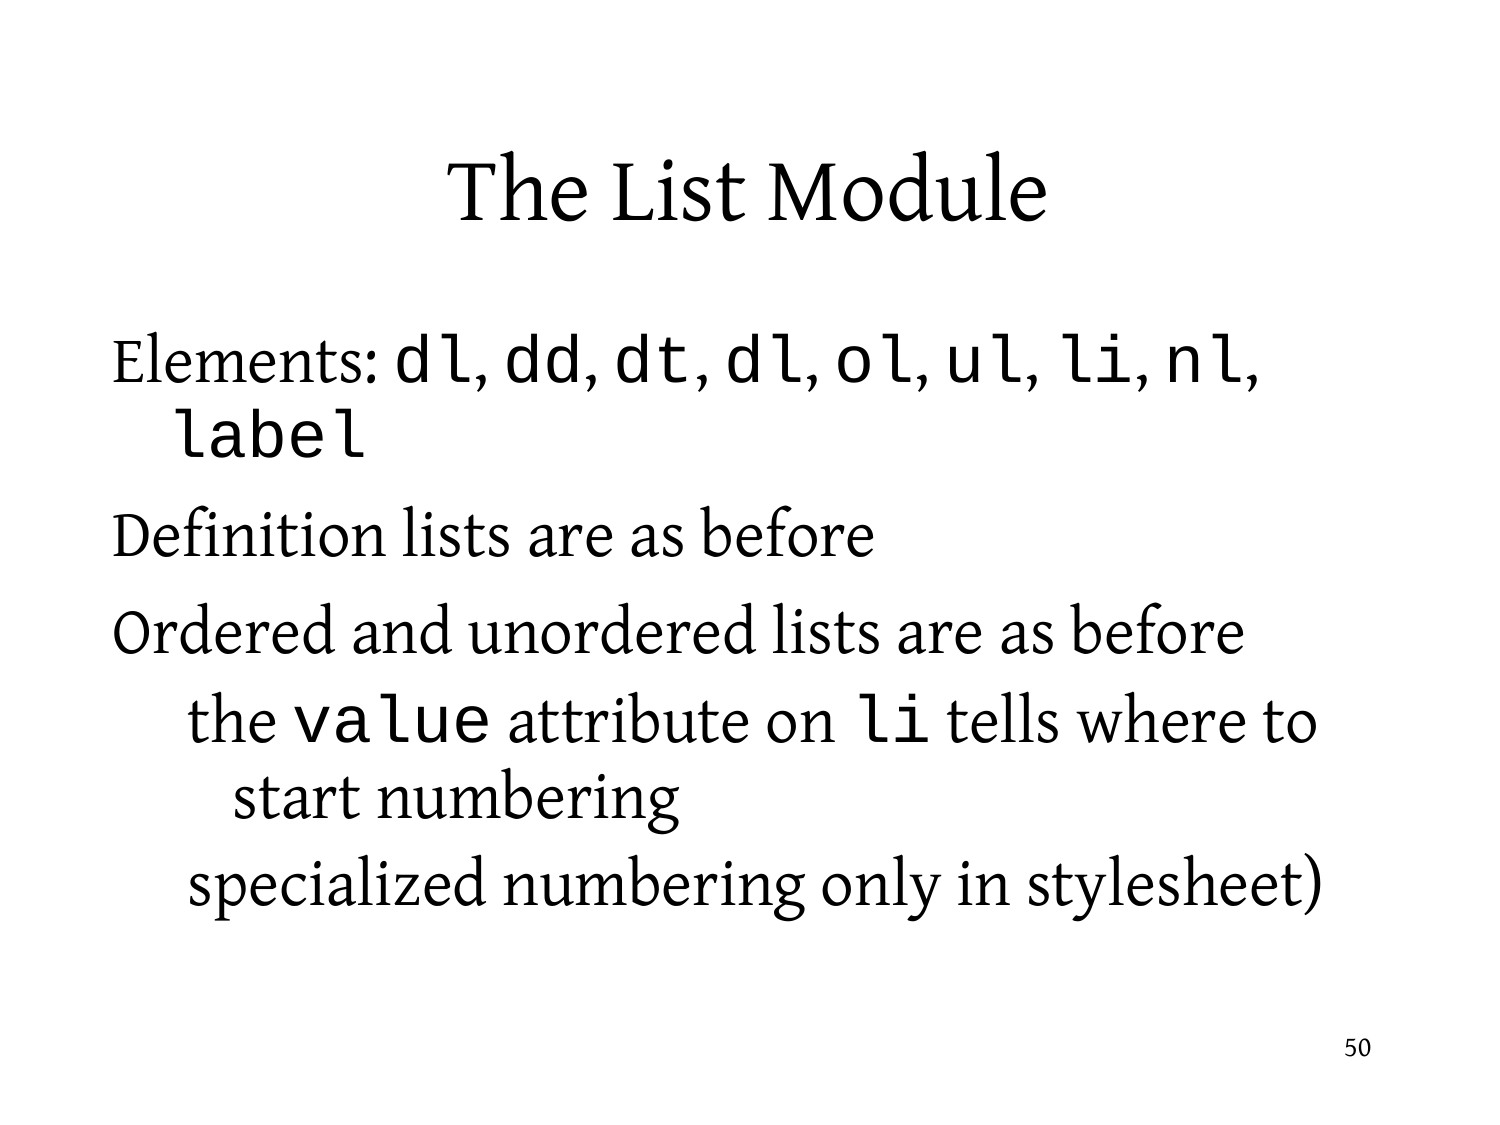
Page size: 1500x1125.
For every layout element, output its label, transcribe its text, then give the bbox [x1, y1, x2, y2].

title The List Module [112, 63, 1387, 324]
list Elements: dl, dd, dt, dl, ol, ul, li, nl, label Definition lists are as before Ordered and unordered lists are as before the value attribute on li tells where to start numbering specialized numbering only in stylesheet) [112, 324, 1387, 1000]
